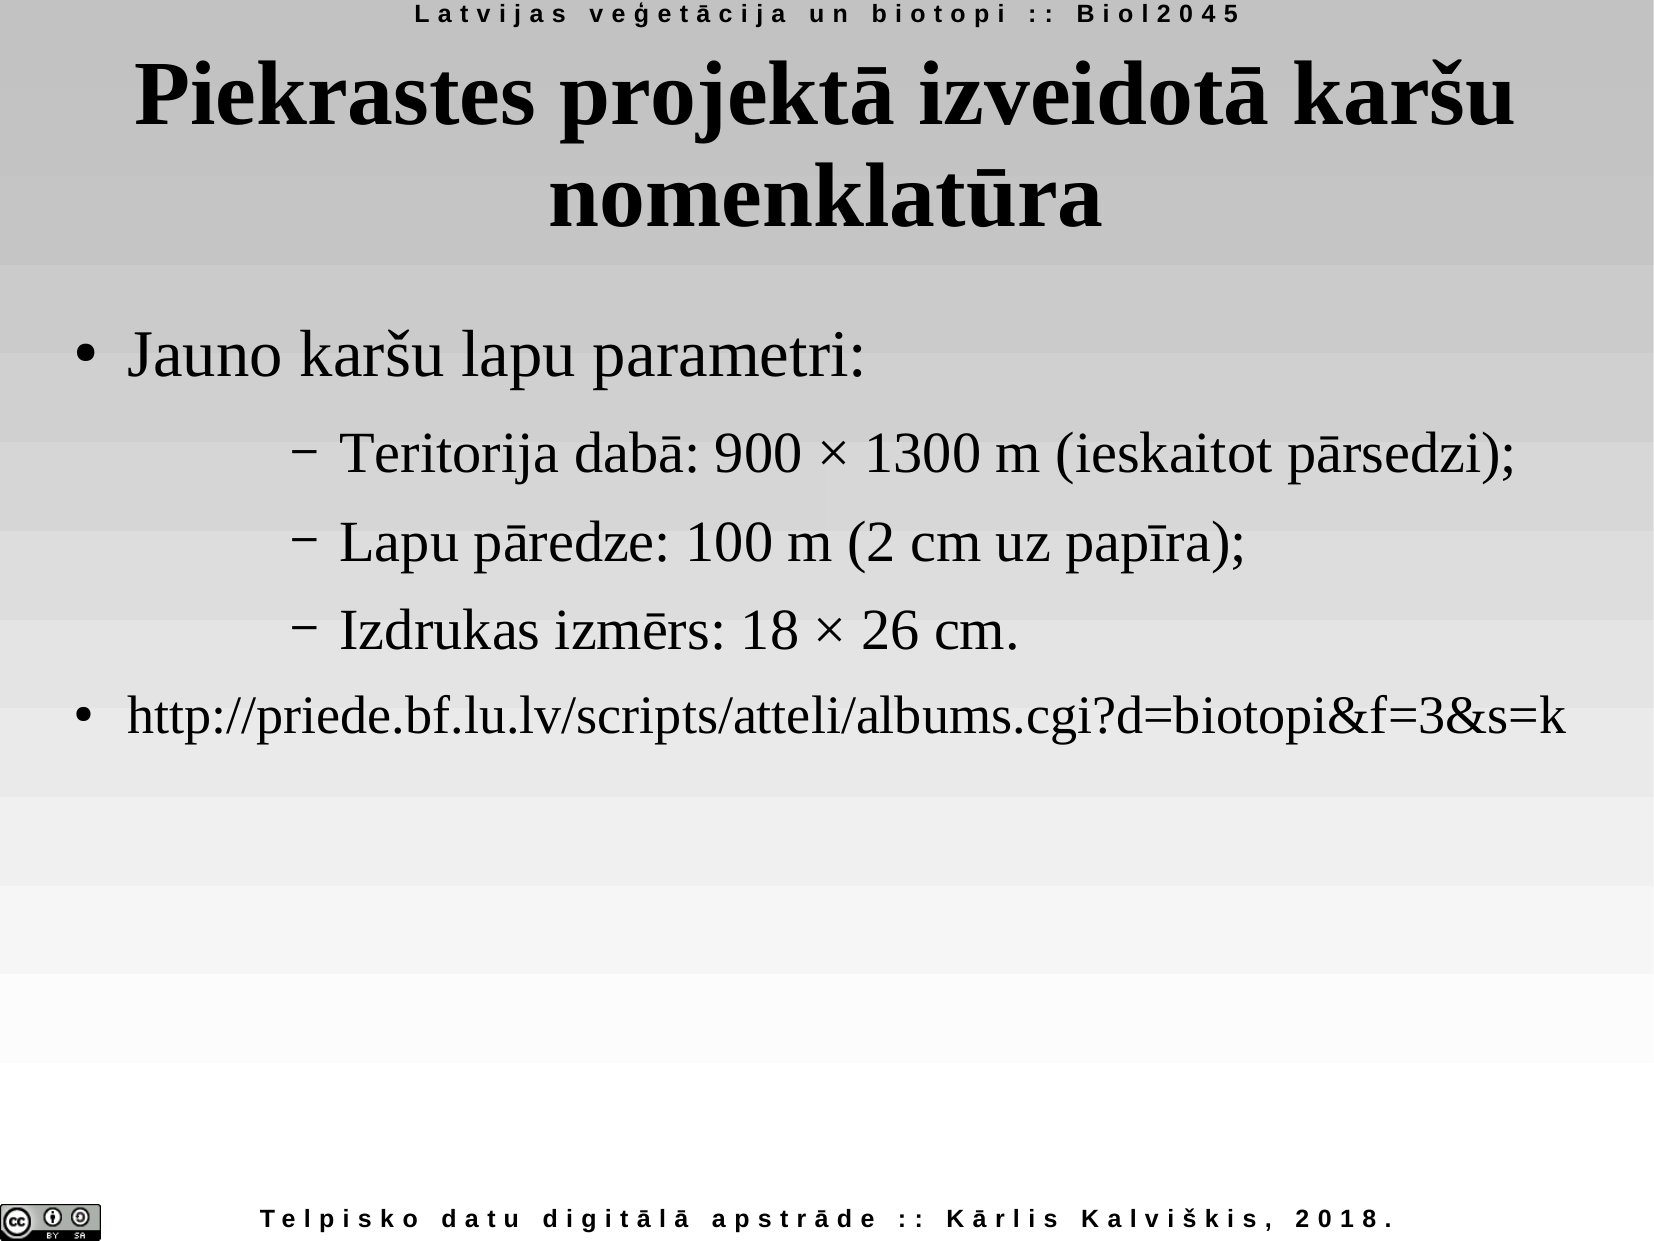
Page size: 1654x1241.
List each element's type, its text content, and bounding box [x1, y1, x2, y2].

picture [0, 287, 1654, 1241]
list Jauno karšu lapu parametri: Teritorija dabā: 900 × 1300 m (ieskaitot pārsedzi); Lapu pāredze: 100 m (2 cm uz papīra); Izdrukas izmērs: 18 × 26 cm. http://priede.bf.lu.lv/scripts/atteli/albums.cgi?d=biotopi&f=3&s=k [56, 317, 1600, 1175]
title Piekrastes projektā izveidotā karšu nomenklatūra [0, 1, 1654, 287]
